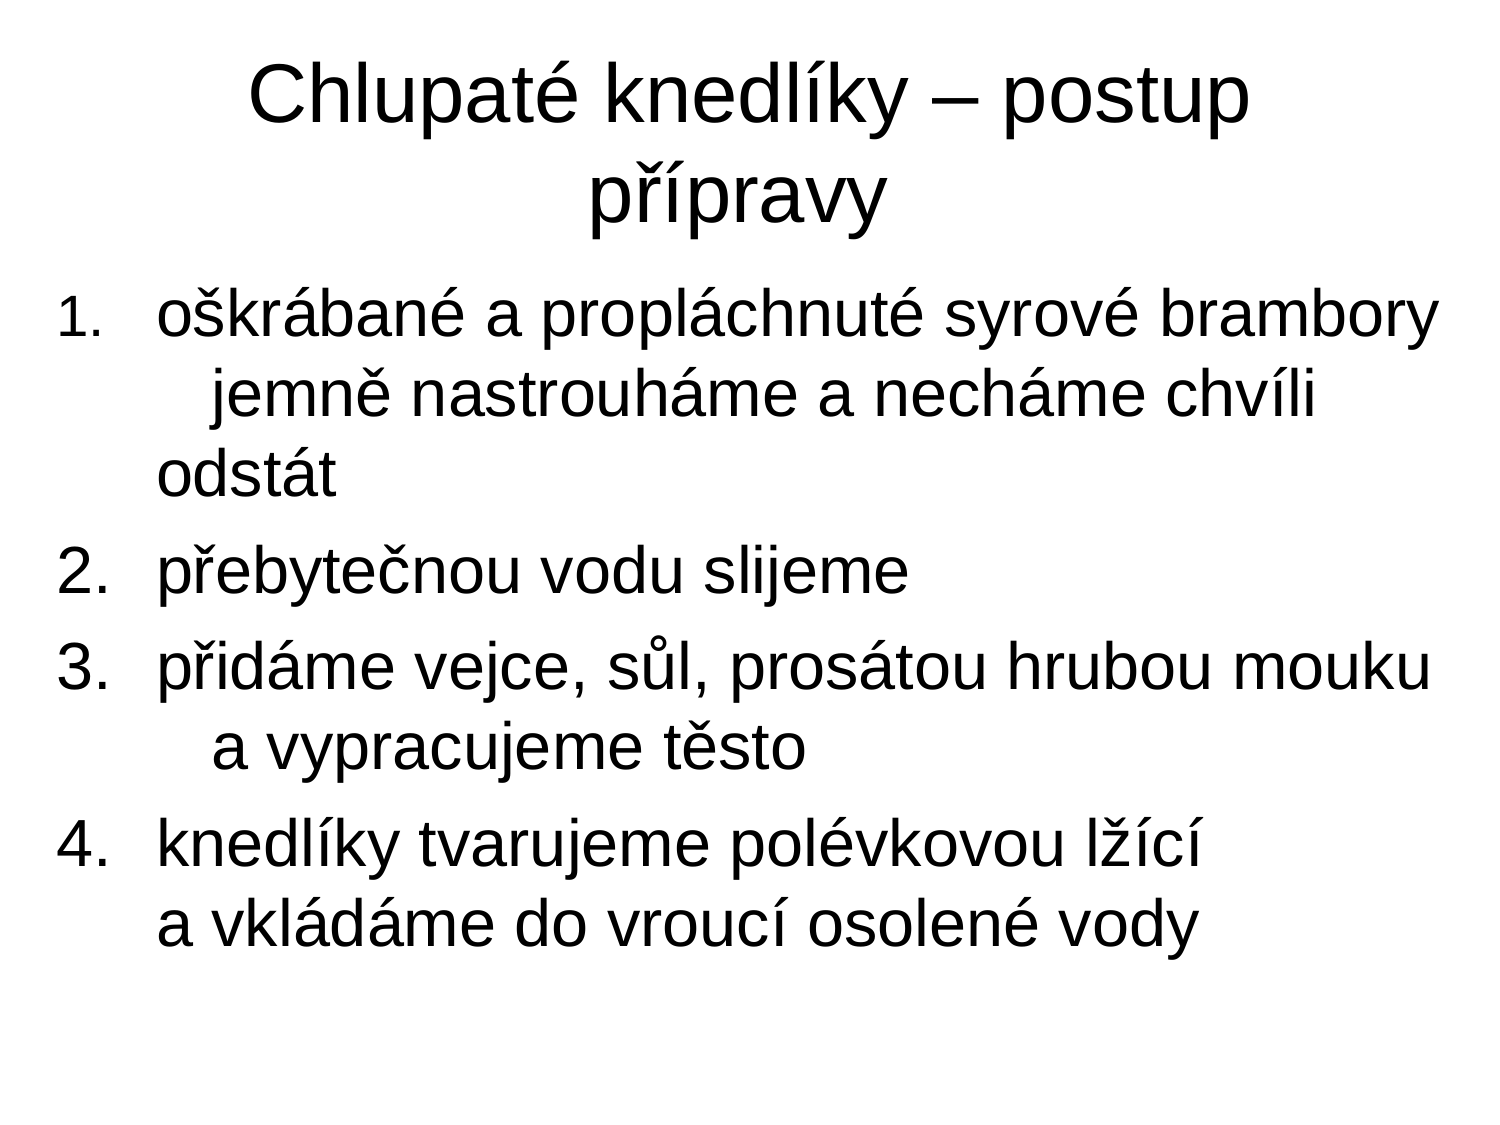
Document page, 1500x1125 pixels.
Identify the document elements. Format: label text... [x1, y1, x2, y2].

list 1. oškrábané a propláchnuté syrové brambory jemně nastrouháme a necháme chvíli odstát 2. přebytečnou vodu slijeme 3. přidáme vejce, sůl, prosátou hrubou mouku a vypracujeme těsto 4. knedlíky tvarujeme polévkovou lžící a vkládáme do vroucí osolené vody [41, 262, 1459, 1006]
title Chlupaté knedlíky – postup přípravy [75, 31, 1426, 247]
